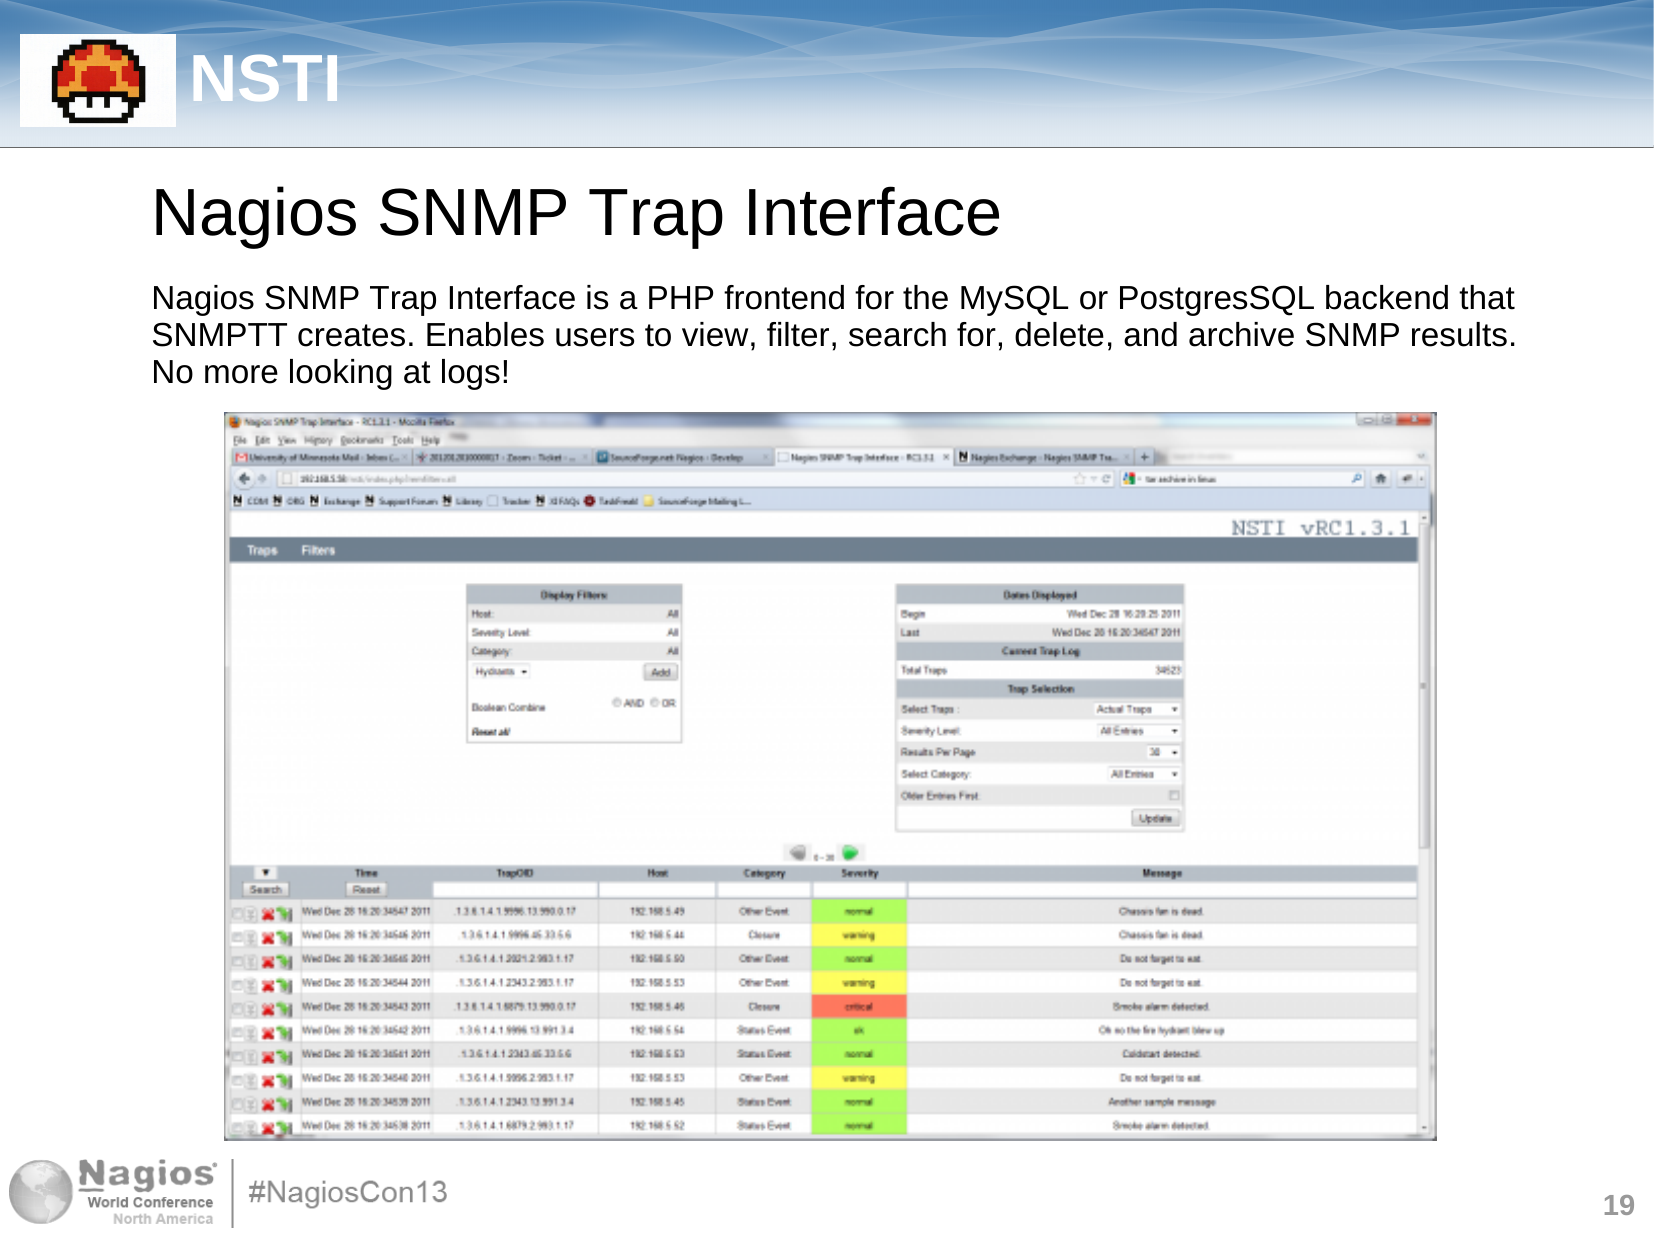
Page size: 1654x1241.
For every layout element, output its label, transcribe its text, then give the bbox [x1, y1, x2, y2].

list Nagios SNMP Trap Interface Nagios SNMP Trap Interface is a PHP frontend for the MySQL or PostgresSQL backend that SNMPTT creates. Enables users to view, filter, search for, delete, and archive SNMP results. No more looking at logs! [80, 175, 1569, 994]
picture [224, 412, 1437, 1141]
picture [0, 0, 1654, 147]
picture [9, 1159, 453, 1228]
title NSTI [41, 29, 1248, 127]
